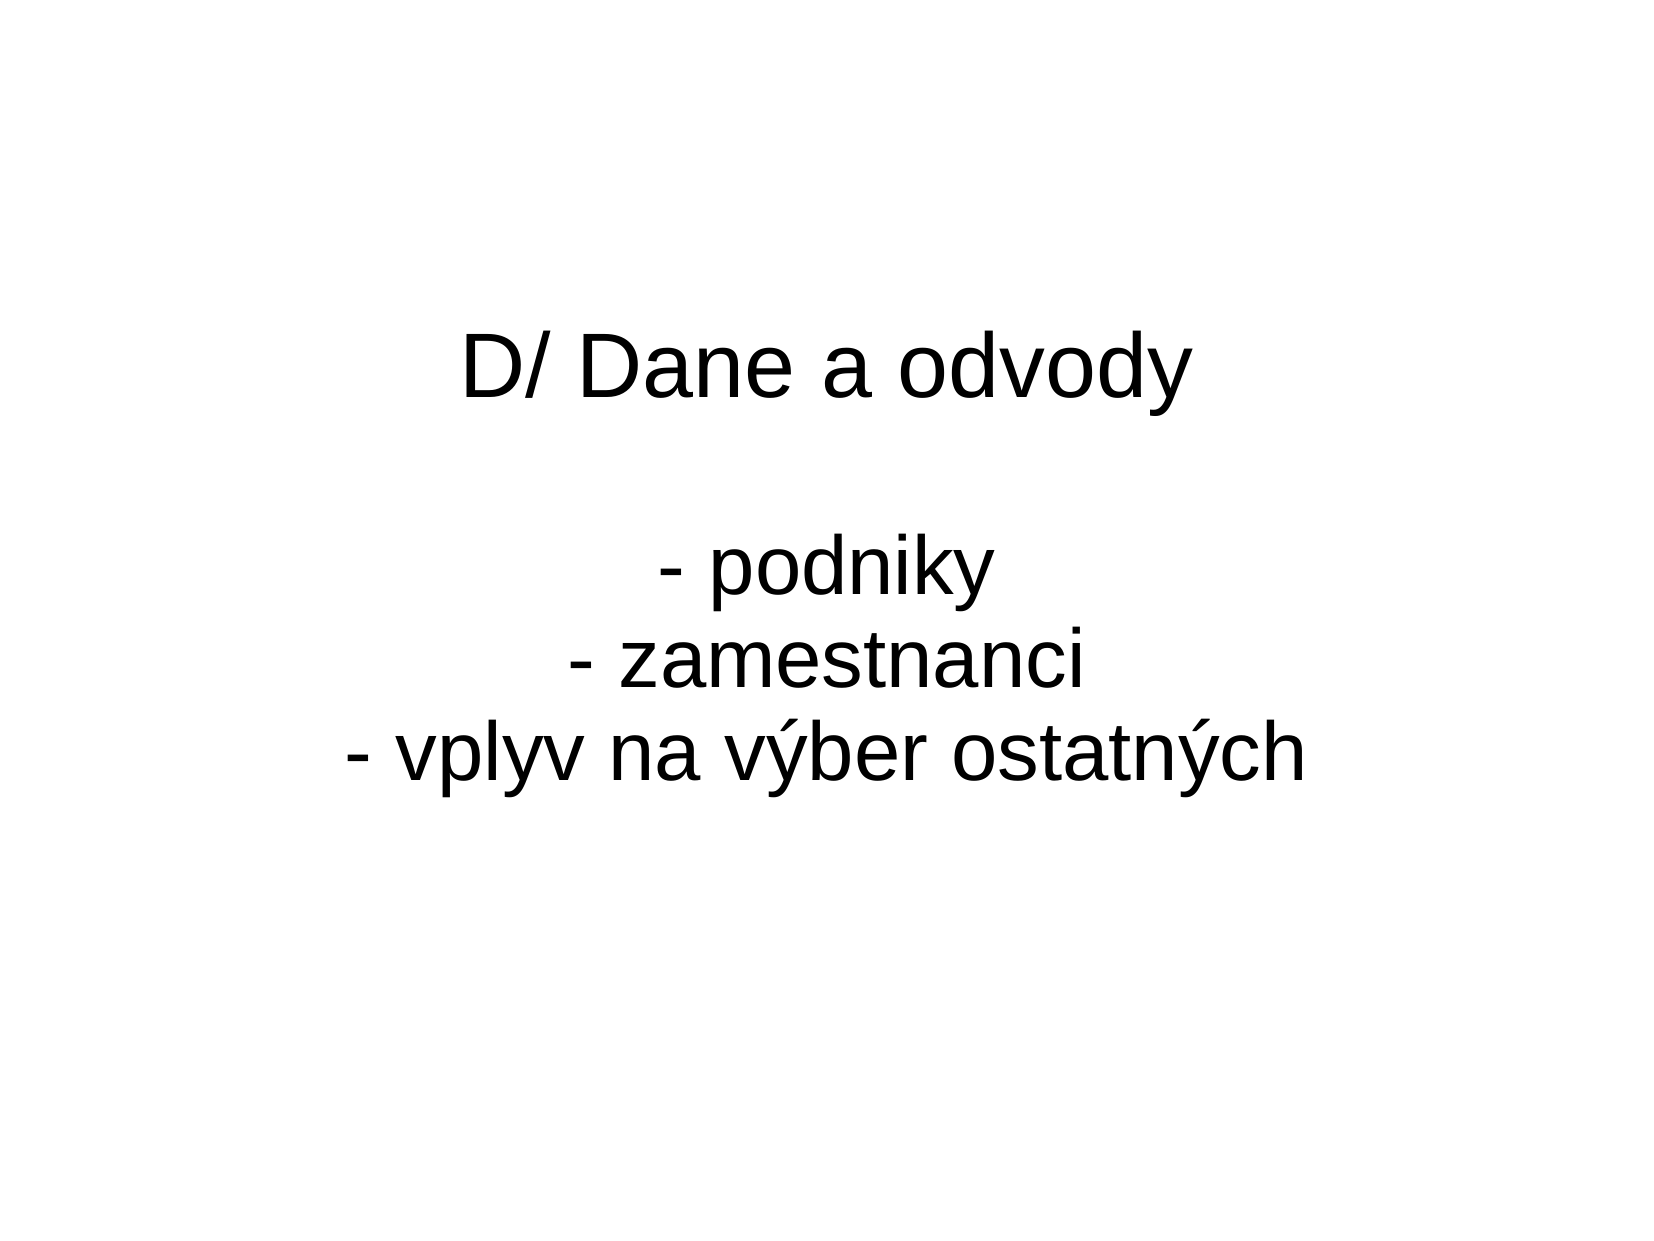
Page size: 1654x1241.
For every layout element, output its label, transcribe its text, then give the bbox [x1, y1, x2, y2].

text_box D/ Dane a odvody - podniky - zamestnanci - vplyv na výber ostatných [168, 307, 1486, 1241]
